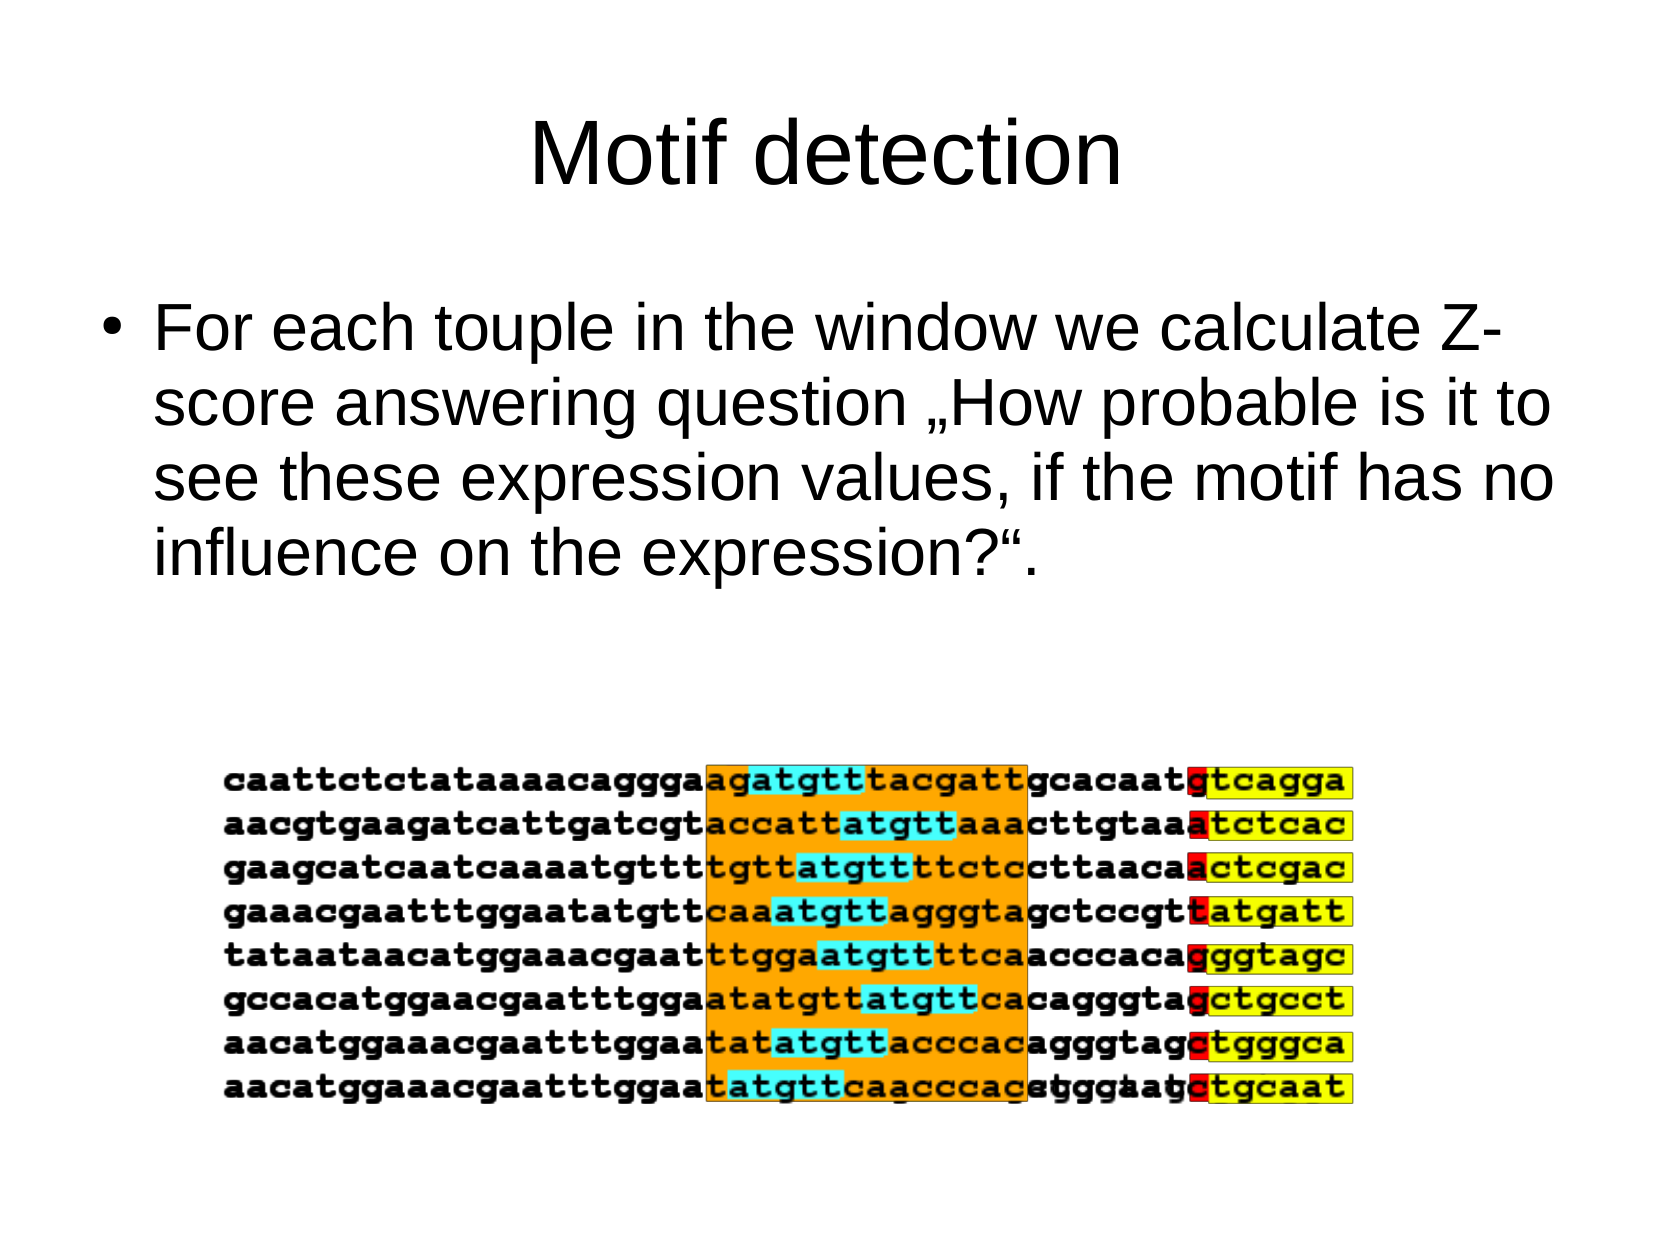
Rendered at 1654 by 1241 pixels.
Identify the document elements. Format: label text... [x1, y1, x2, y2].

list For each touple in the window we calculate Z-score answering question „How probable is it to see these expression values, if the motif has no influence on the expression?“. [82, 290, 1571, 709]
picture [206, 649, 1447, 1241]
title Motif detection [82, 49, 1571, 257]
